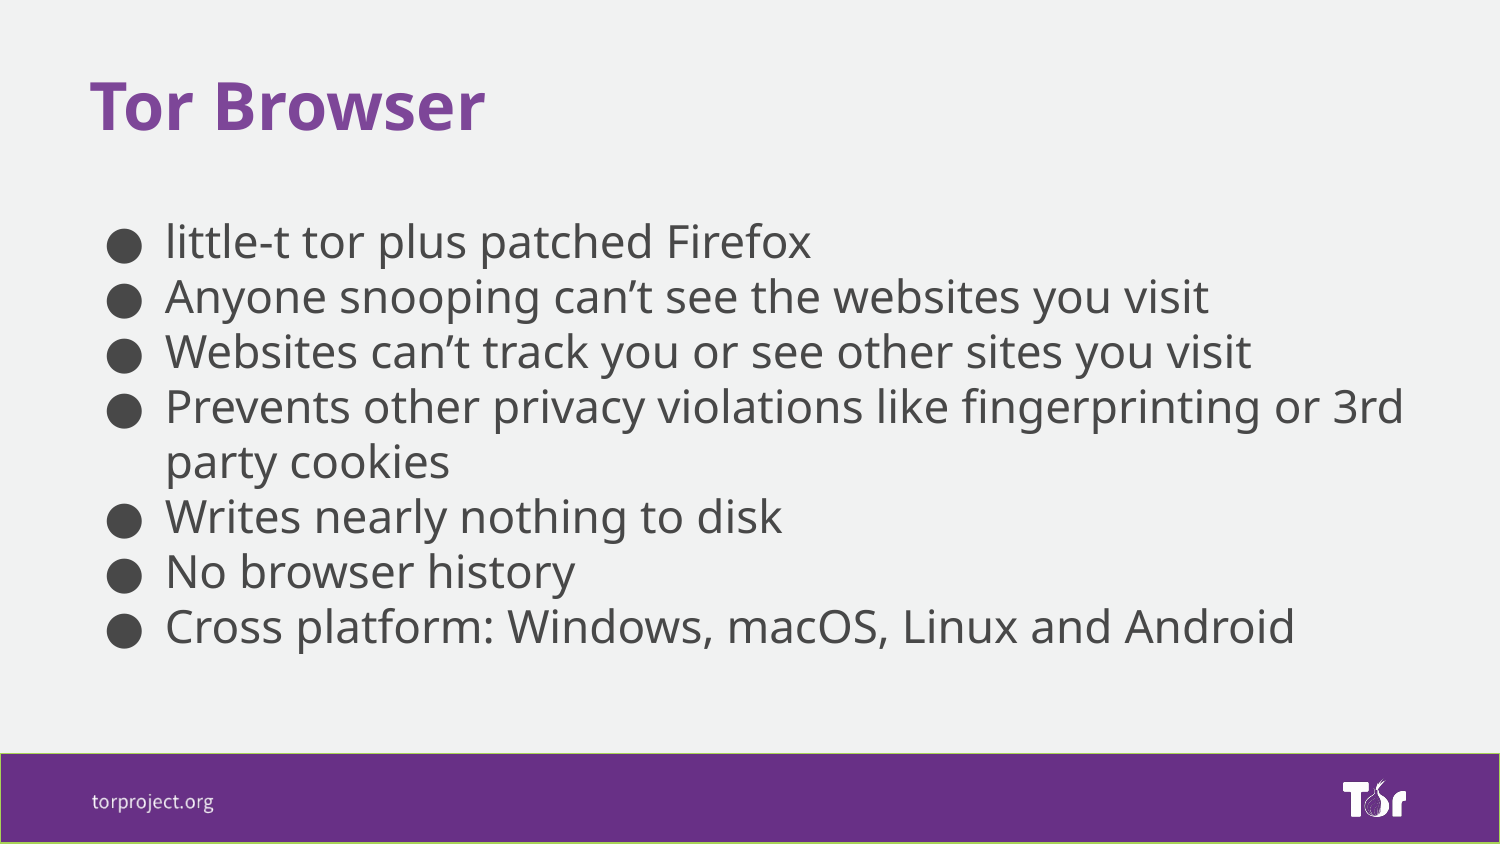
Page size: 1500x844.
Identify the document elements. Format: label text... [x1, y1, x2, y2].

text_box Tor Browser [75, 33, 1425, 174]
picture [1343, 778, 1406, 817]
text_box little-t tor plus patched Firefox Anyone snooping can’t see the websites you visit Websites can’t track you or see other sites you visit Prevents other privacy violations like fingerprinting or 3rd party cookies Writes nearly nothing to disk No browser history Cross platform: Windows, macOS, Linux and Android [75, 205, 1425, 762]
picture [75, 780, 604, 821]
